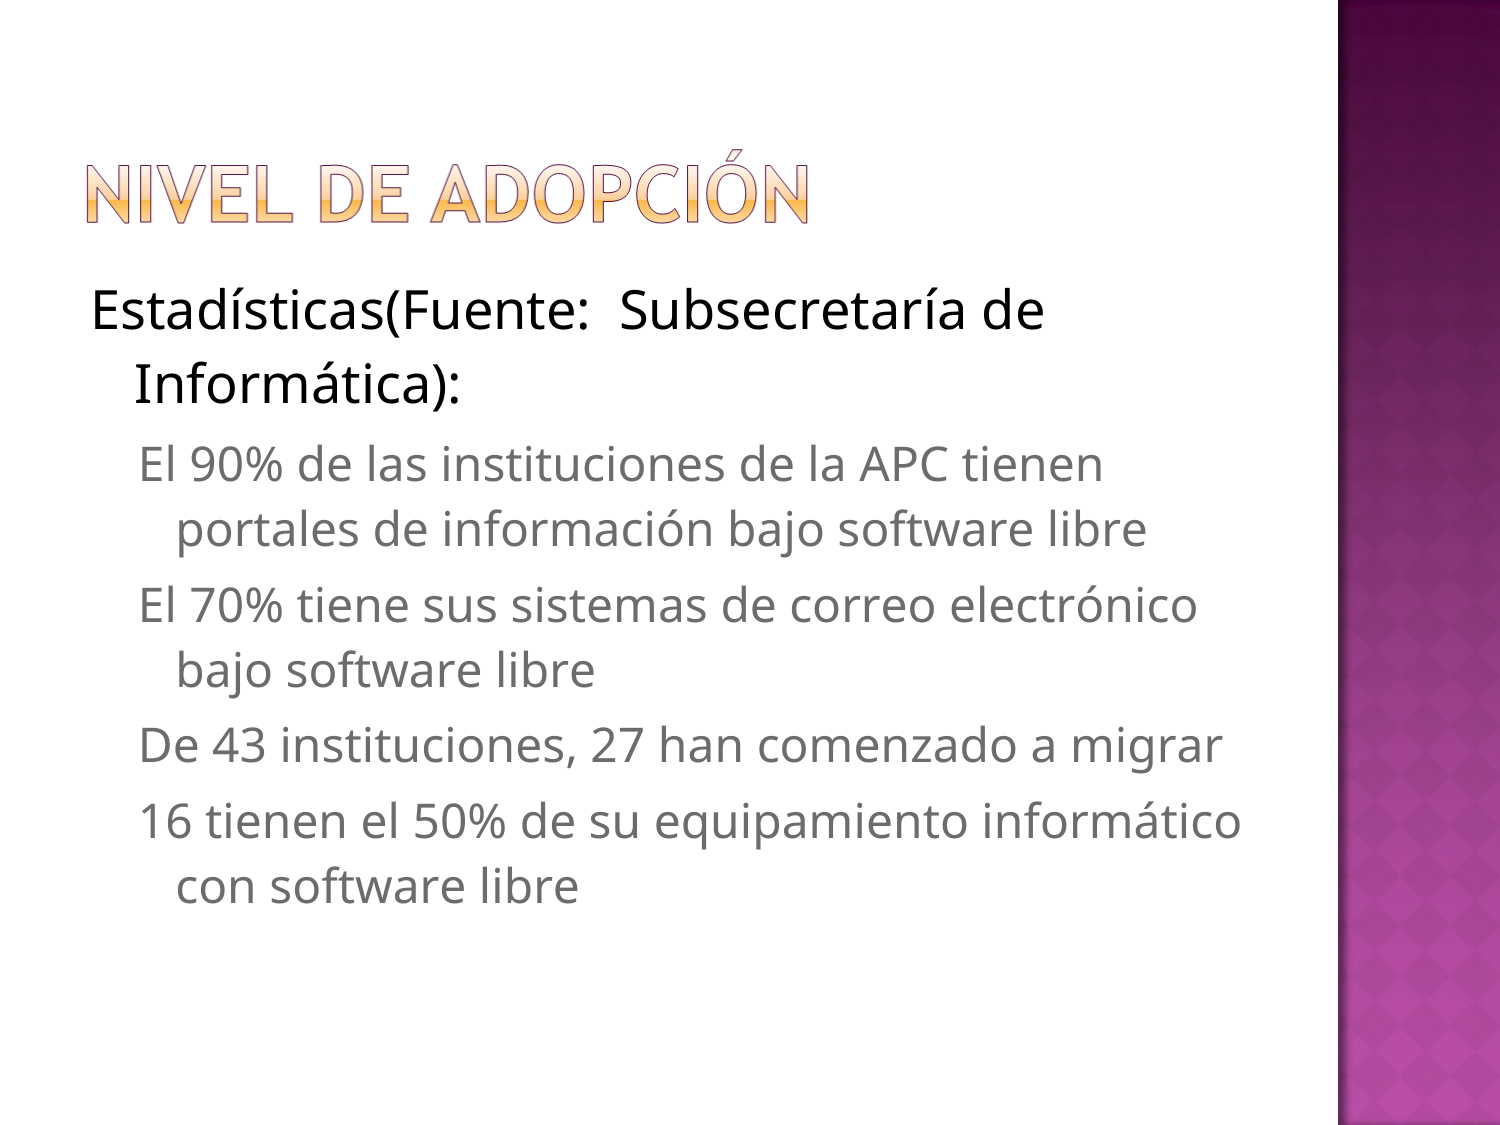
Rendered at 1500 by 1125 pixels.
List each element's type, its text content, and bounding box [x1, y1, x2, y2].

text_box [34, 52, 1265, 241]
list Estadísticas(Fuente: Subsecretaría de Informática): El 90% de las instituciones de la APC tienen portales de información bajo software libre El 70% tiene sus sistemas de correo electrónico bajo software libre De 43 instituciones, 27 han comenzado a migrar 16 tienen el 50% de su equipamiento informático con software libre [75, 263, 1263, 1060]
picture [1337, 0, 1500, 1125]
